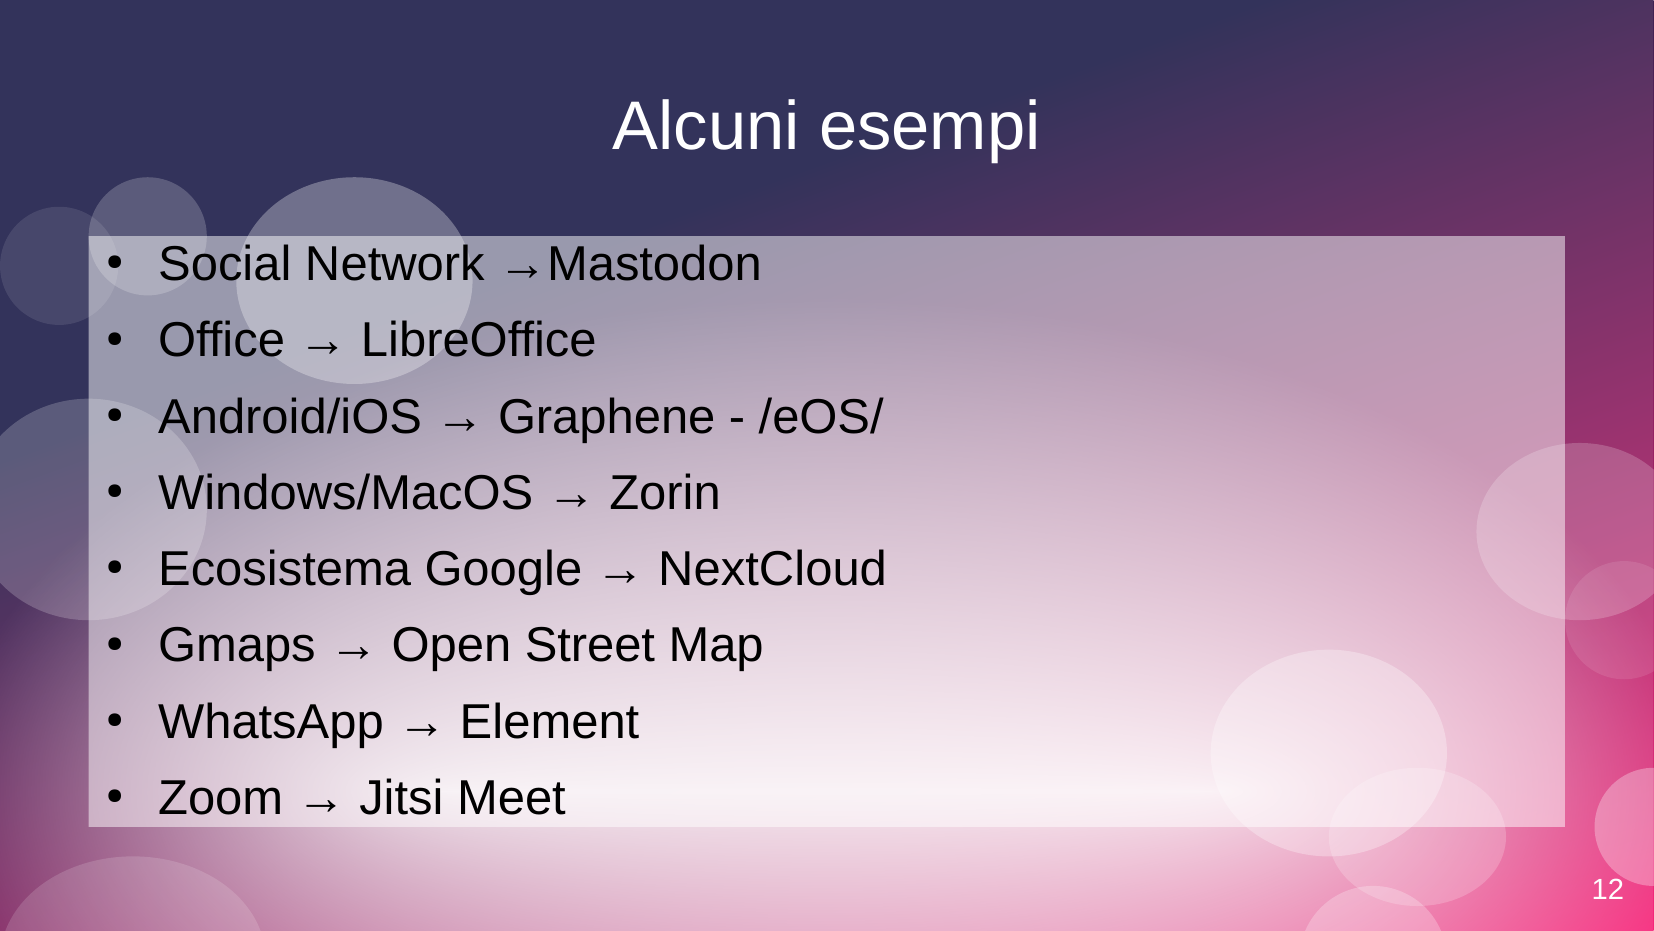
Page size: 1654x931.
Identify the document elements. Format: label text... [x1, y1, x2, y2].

list Social Network →Mastodon Office → LibreOffice Android/iOS → Graphene - /eOS/ Windows/MacOS → Zorin Ecosistema Google → NextCloud Gmaps → Open Street Map WhatsApp → Element Zoom → Jitsi Meet [88, 236, 1565, 827]
title Alcuni esempi [88, 44, 1565, 207]
